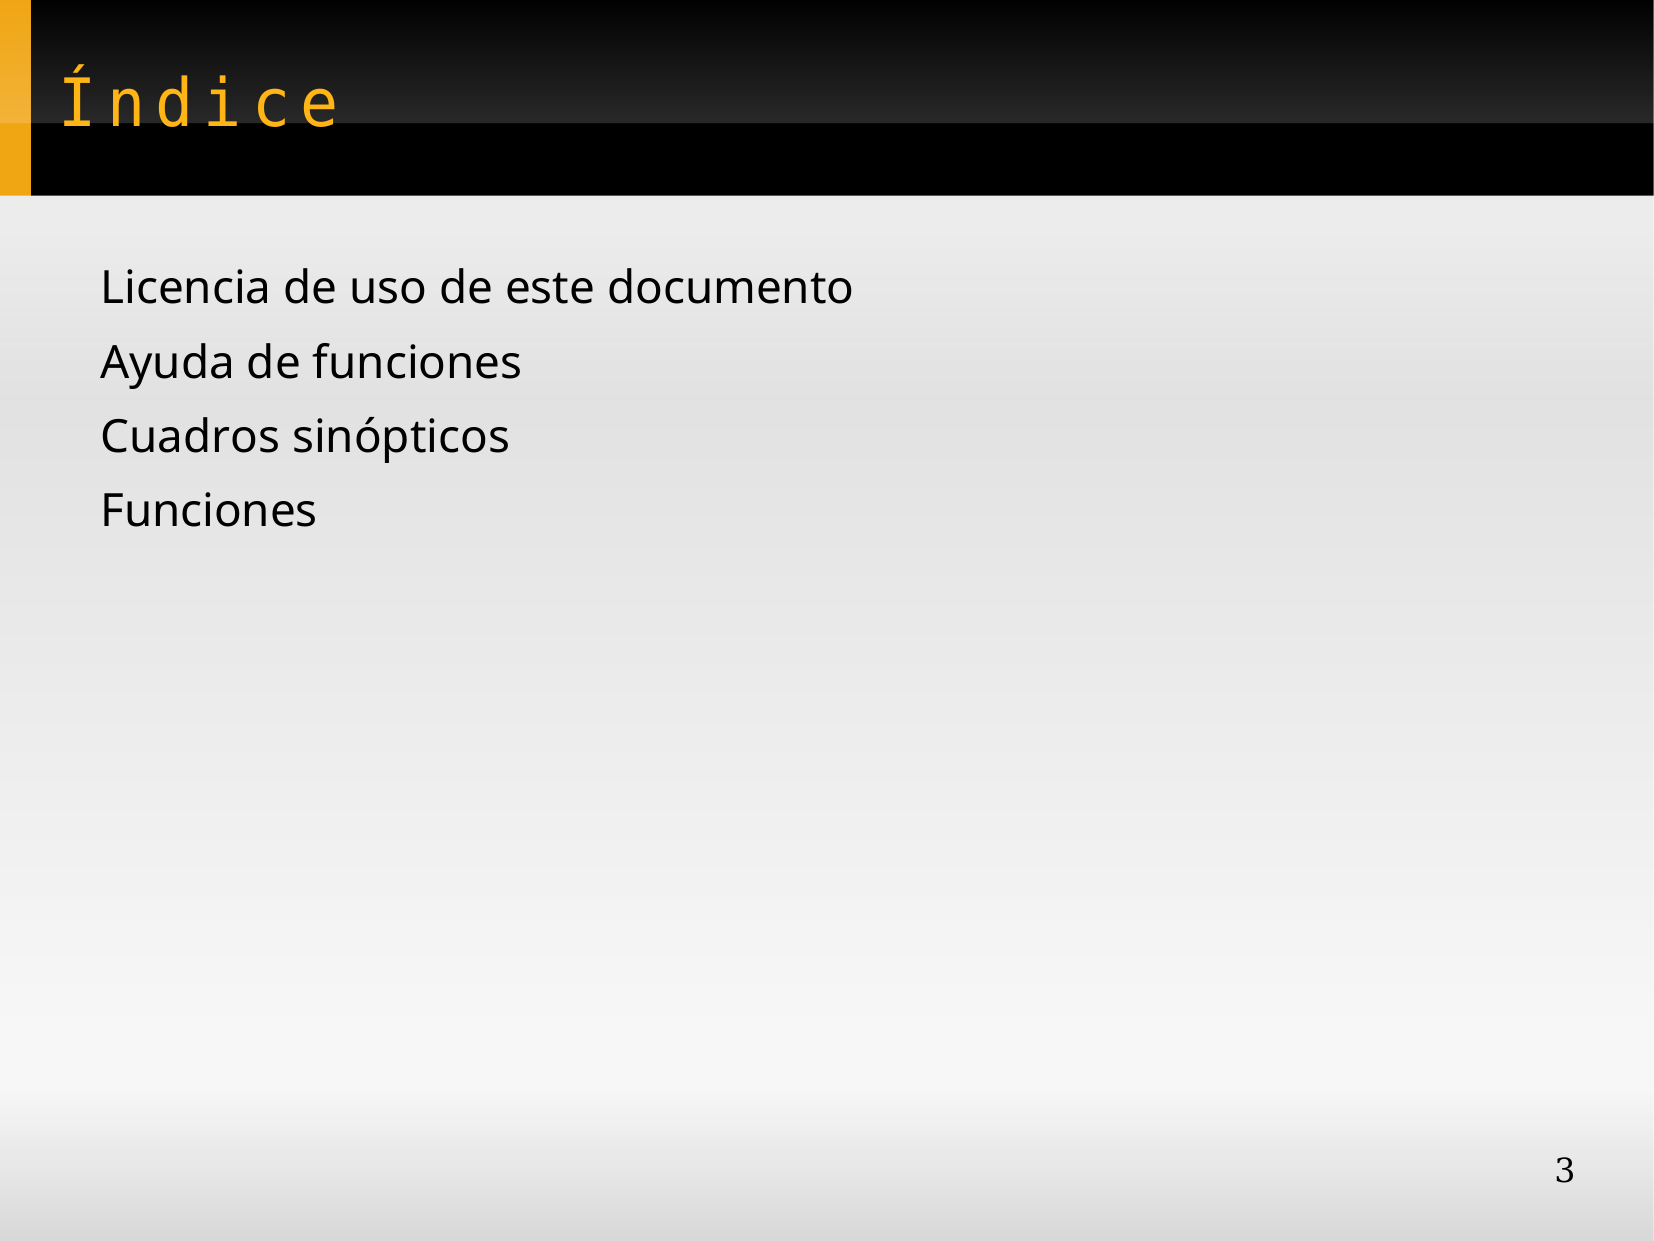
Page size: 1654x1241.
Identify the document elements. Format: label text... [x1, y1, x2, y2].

list Licencia de uso de este documento Ayuda de funciones Cuadros sinópticos Funciones [82, 254, 1571, 1074]
title Índice [59, 29, 1506, 178]
picture [0, 0, 1654, 1241]
